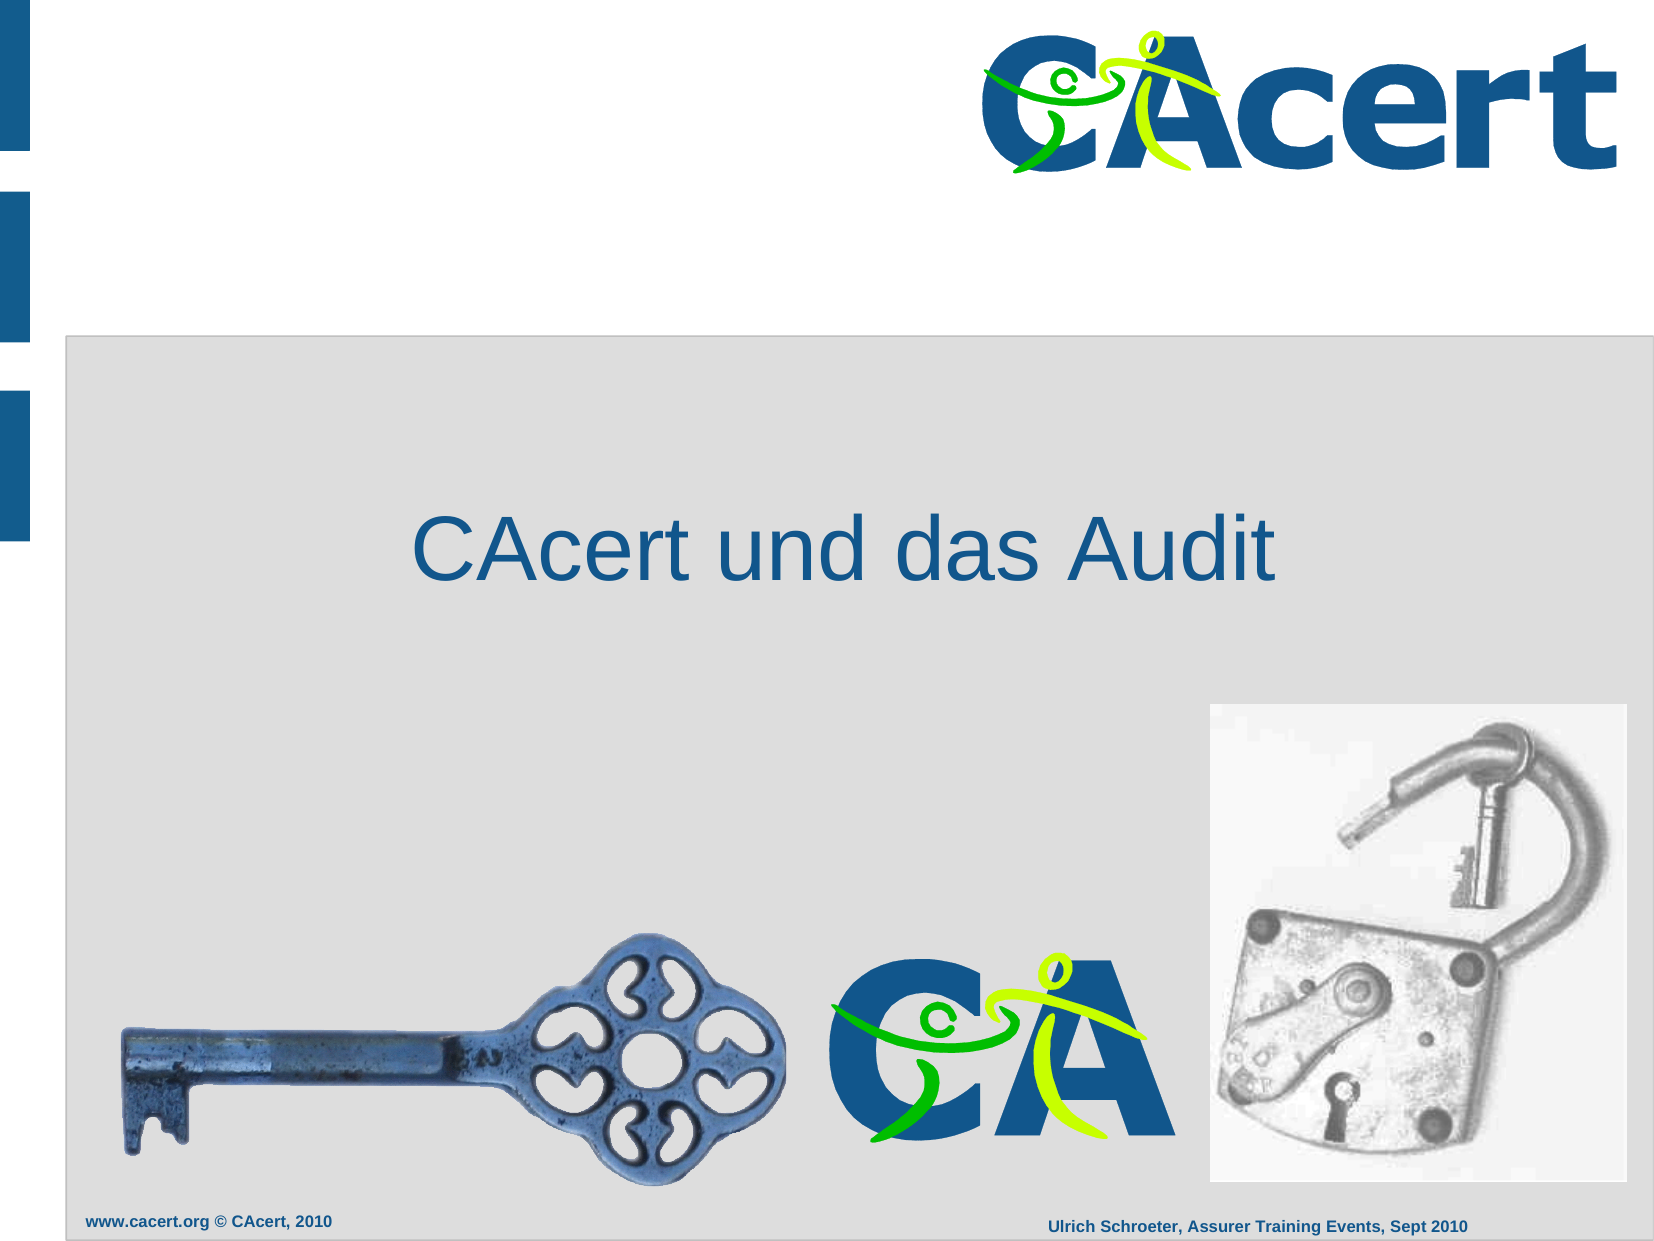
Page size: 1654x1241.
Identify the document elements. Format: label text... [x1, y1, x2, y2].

title CAcert und das Audit [118, 442, 1530, 601]
picture [106, 915, 800, 1203]
picture [1210, 704, 1627, 1182]
picture [826, 950, 1177, 1145]
